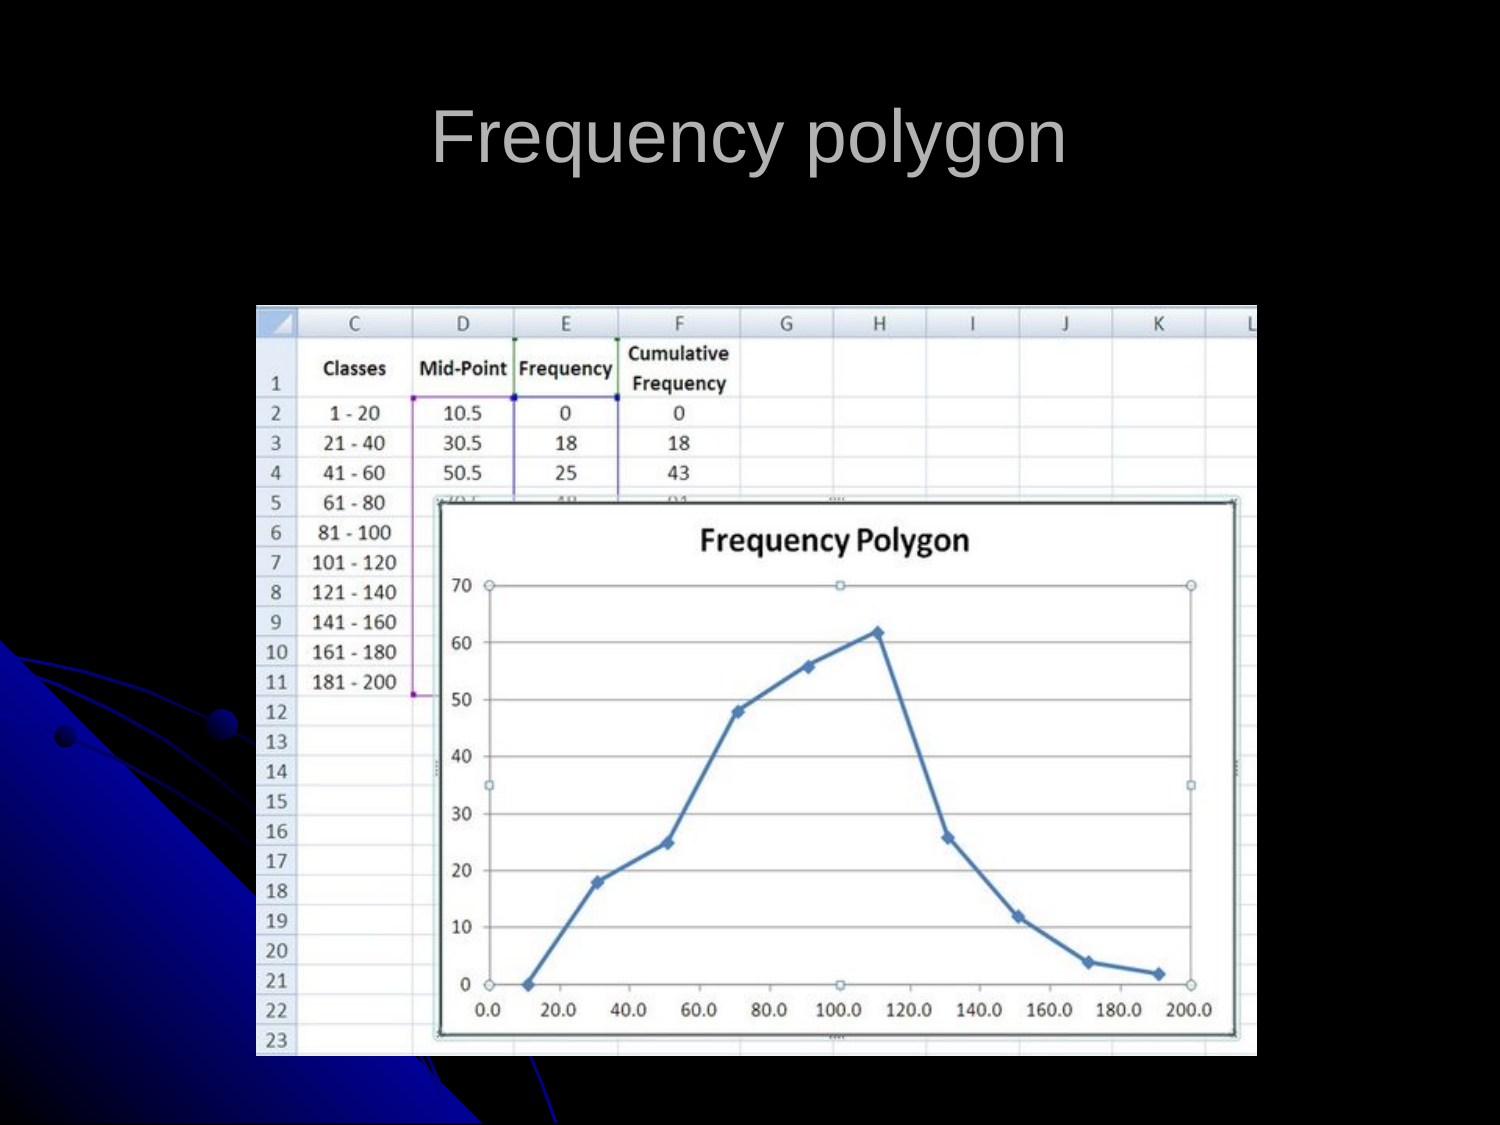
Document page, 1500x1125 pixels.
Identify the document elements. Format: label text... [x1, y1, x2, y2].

picture [256, 305, 1257, 1056]
title Frequency polygon [75, 45, 1426, 233]
